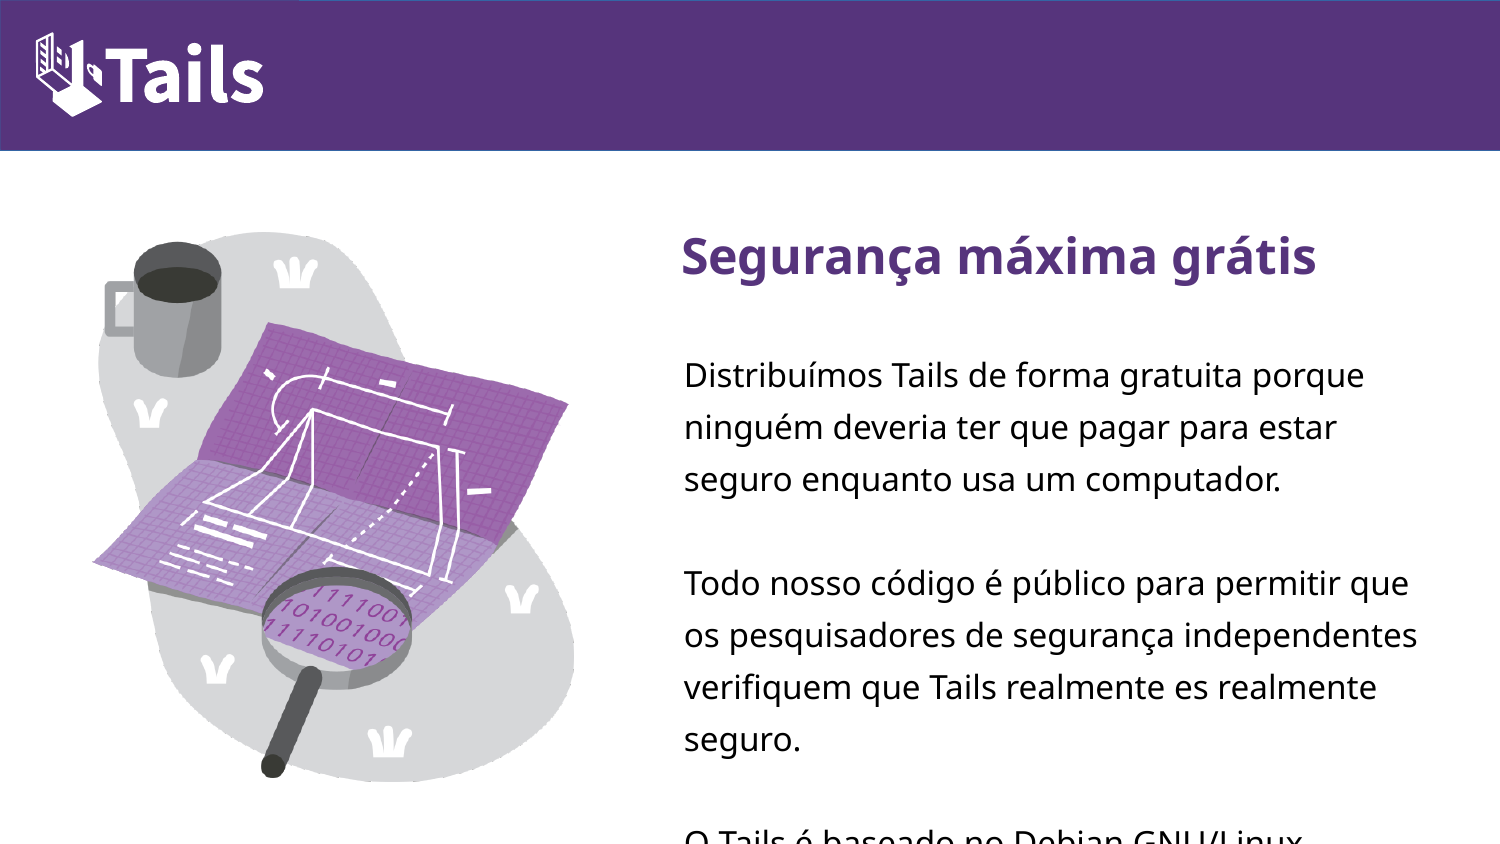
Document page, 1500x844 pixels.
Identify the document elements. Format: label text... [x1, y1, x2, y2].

text_box Distribuímos Tails de forma gratuita porque ninguém deveria ter que pagar para estar seguro enquanto usa um computador. Todo nosso código é público para permitir que os pesquisadores de segurança independentes verifiquem que Tails realmente es realmente seguro. O Tails é baseado no Debian GNU/Linux. [669, 337, 1457, 785]
picture [92, 232, 574, 782]
title Segurança máxima grátis [680, 197, 1426, 314]
